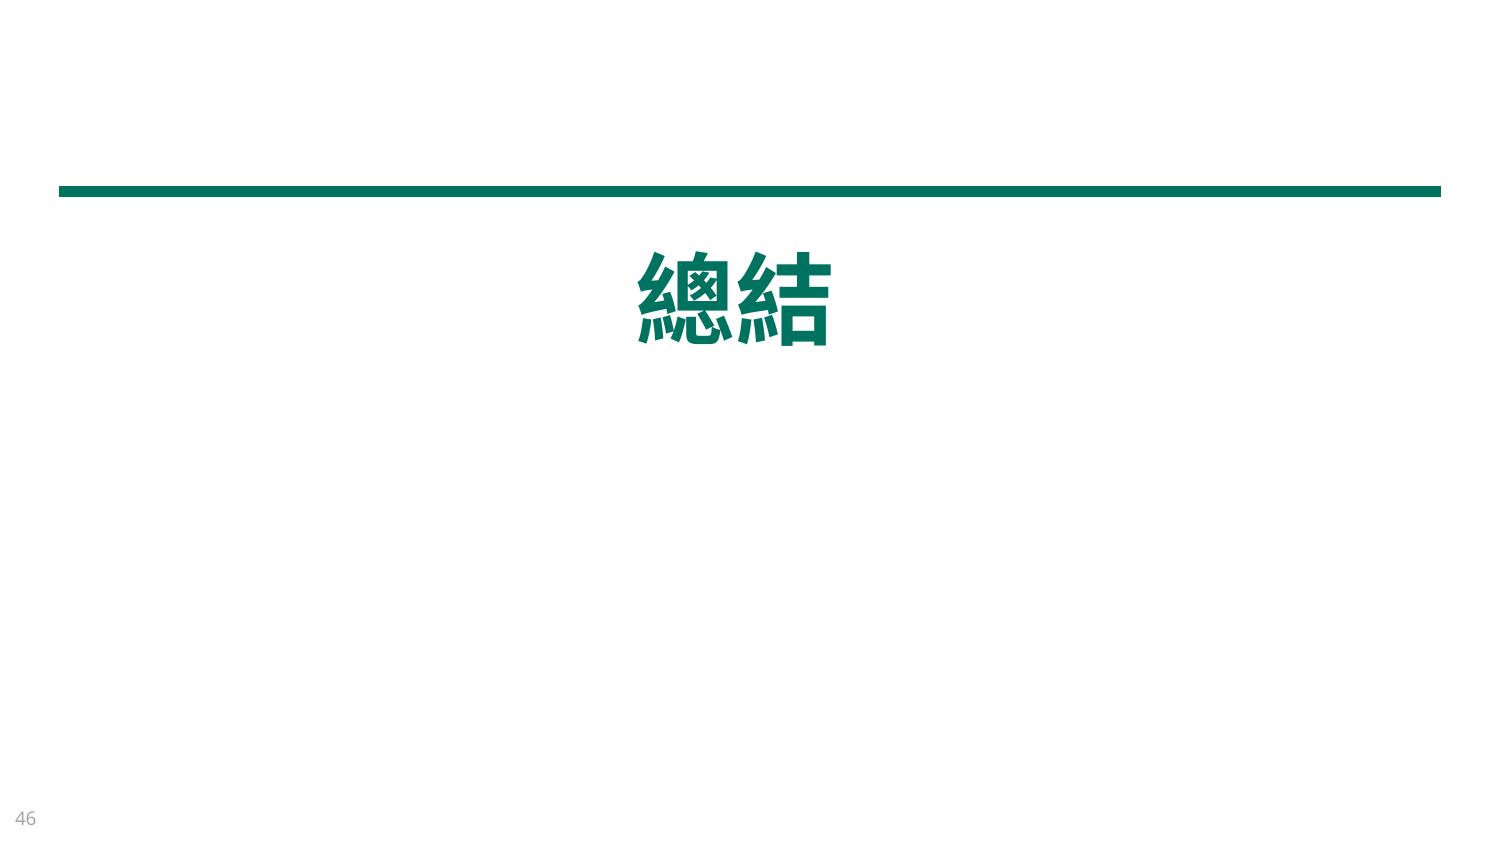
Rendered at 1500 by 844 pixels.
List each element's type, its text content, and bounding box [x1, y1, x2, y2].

slide_number 46 [15, 806, 61, 831]
title 總結 [58, 228, 1412, 342]
